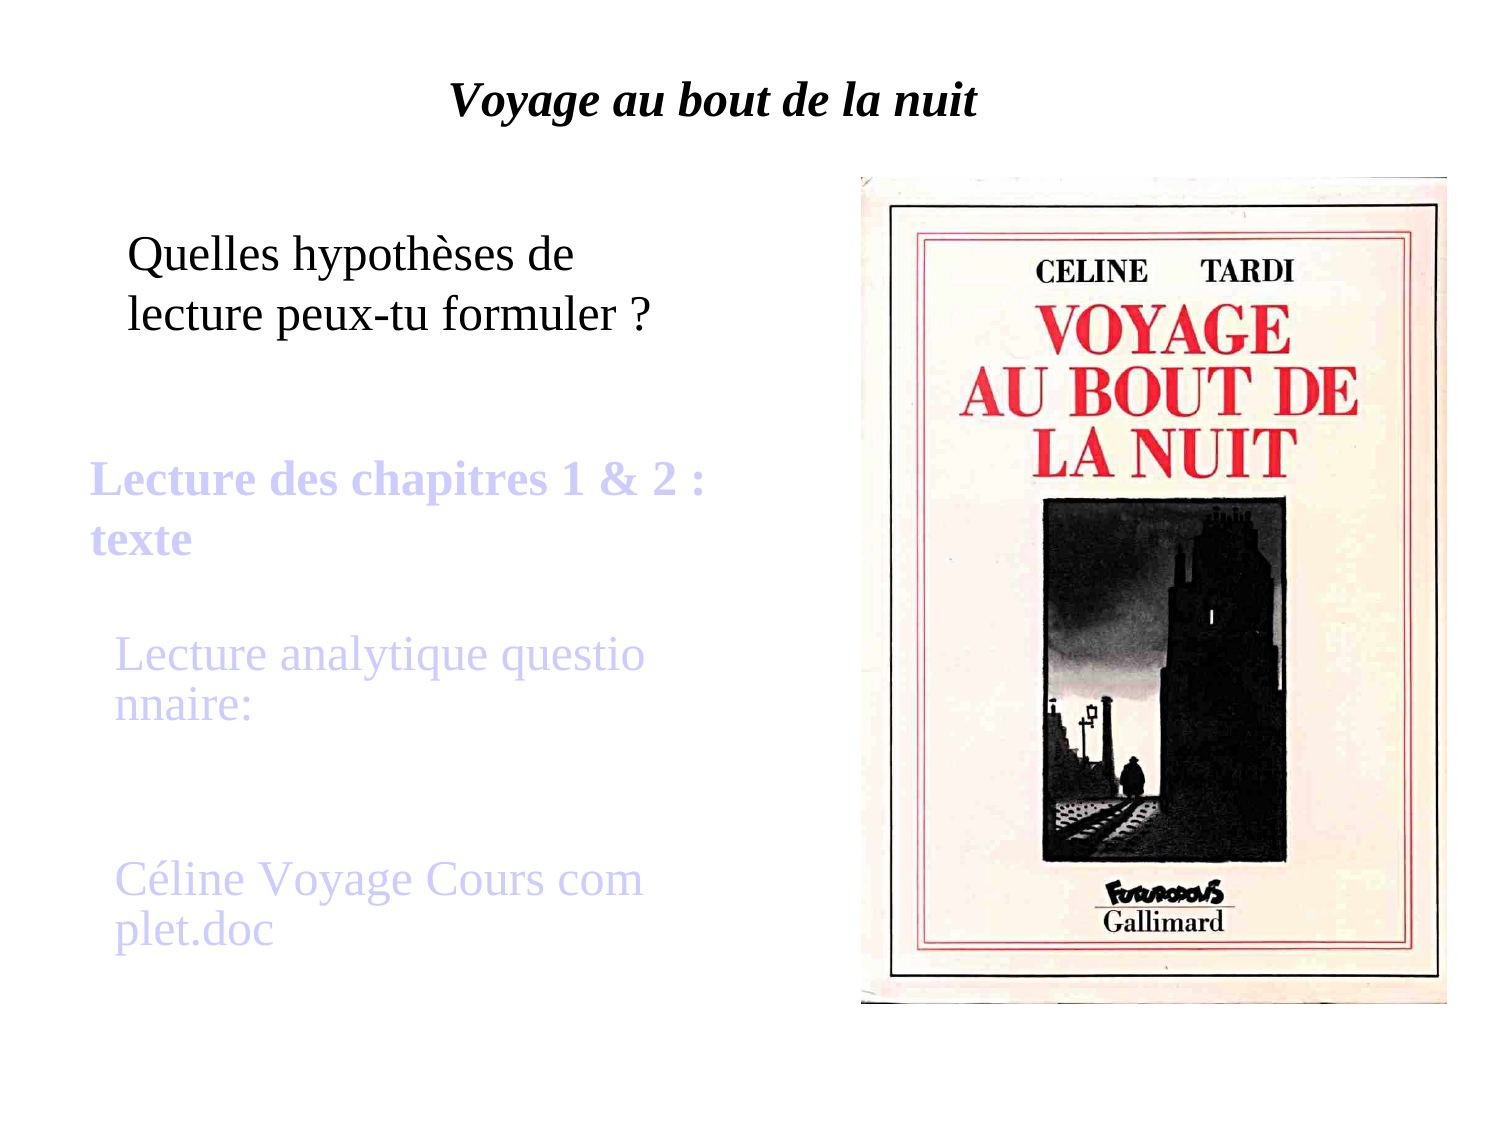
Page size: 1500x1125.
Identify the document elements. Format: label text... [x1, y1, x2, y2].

picture [861, 177, 1447, 1004]
text_box Quelles hypothèses de lecture peux-tu formuler ? [112, 212, 701, 348]
text_box Céline Voyage Cours complet.doc [99, 837, 663, 913]
text_box Lecture des chapitres 1 & 2 : texte [74, 437, 726, 573]
text_box Lecture analytique questionnaire: [99, 612, 663, 688]
title Voyage au bout de la nuit [62, 49, 1363, 150]
